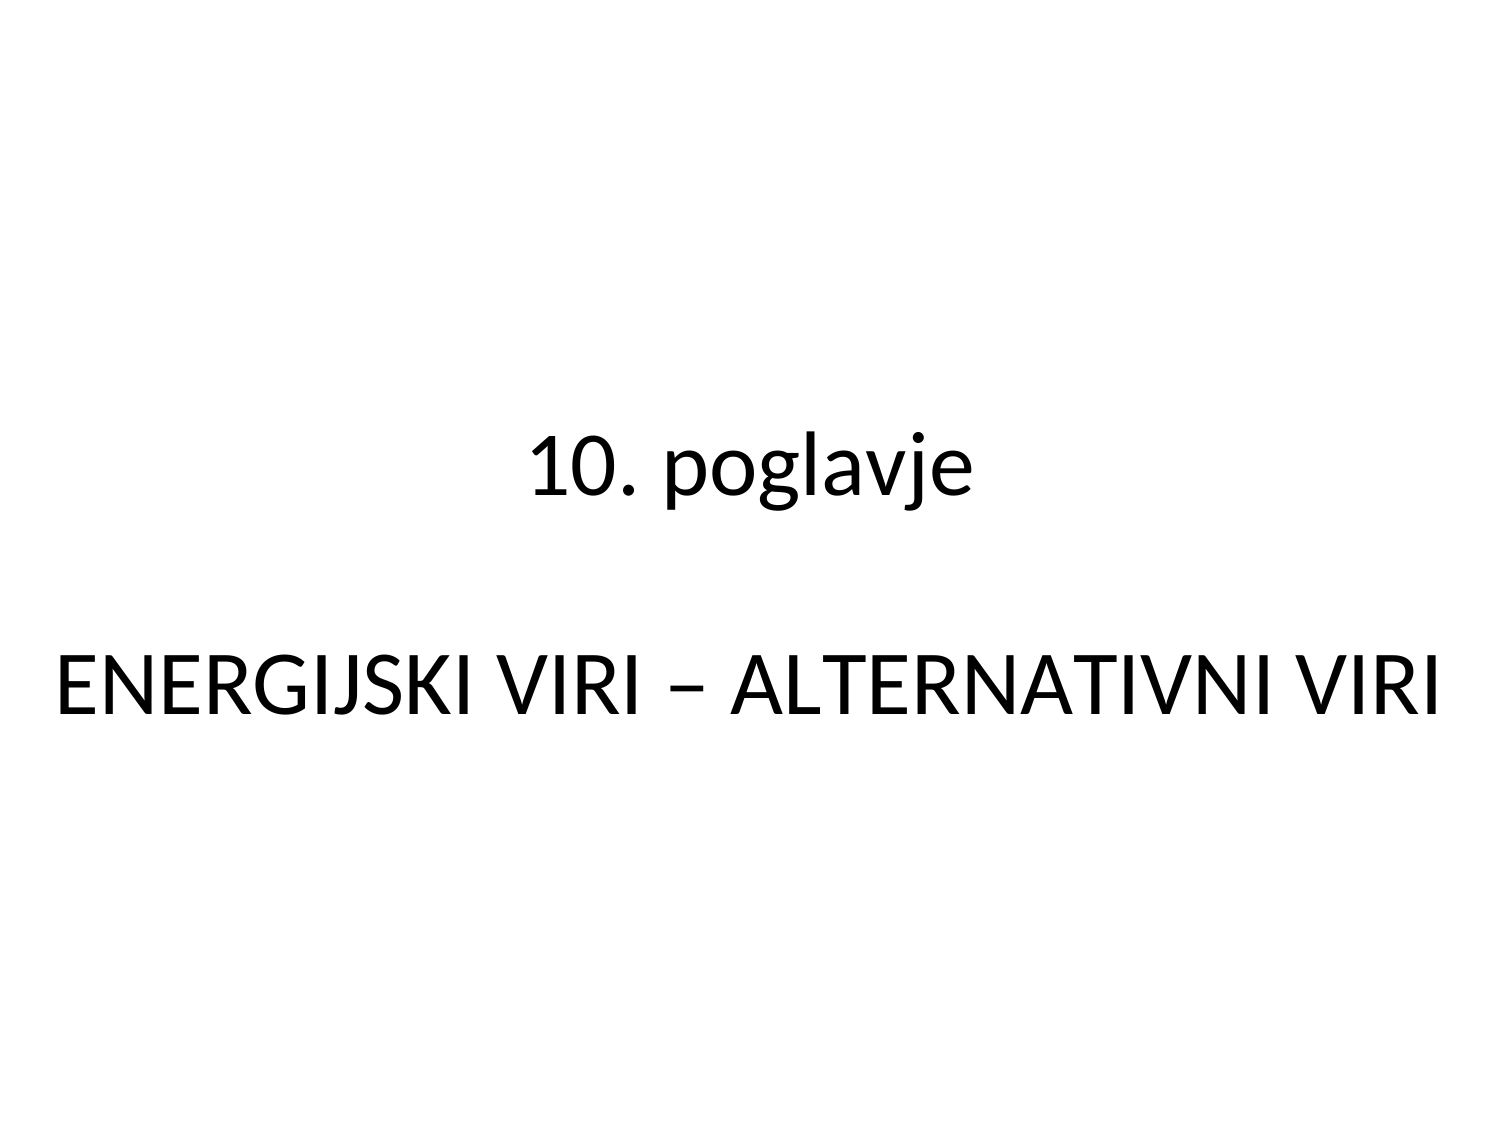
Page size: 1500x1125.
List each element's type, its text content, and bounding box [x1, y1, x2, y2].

text_box 10. poglavje ENERGIJSKI VIRI – ALTERNATIVNI VIRI [0, 349, 1500, 787]
